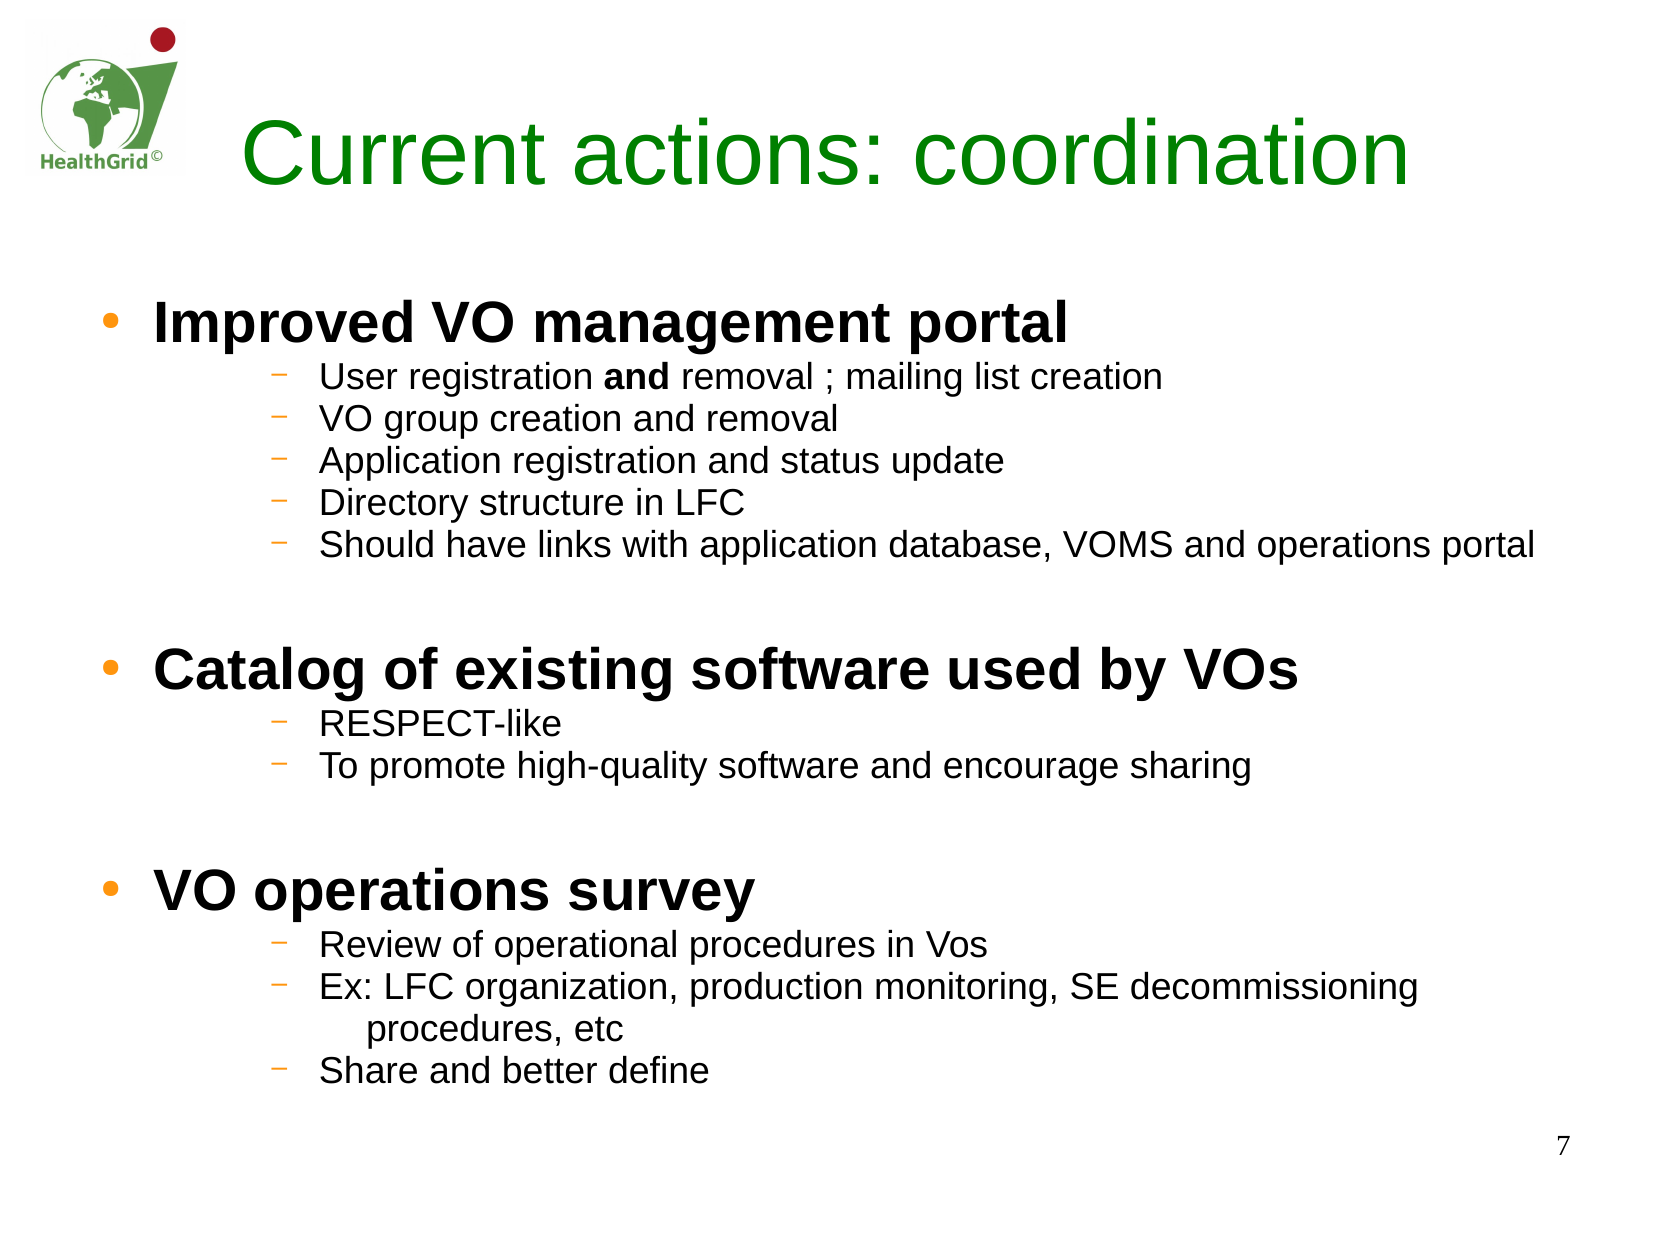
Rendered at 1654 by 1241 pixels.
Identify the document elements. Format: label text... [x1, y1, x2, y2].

picture [25, 19, 186, 176]
list Improved VO management portal User registration and removal ; mailing list creation VO group creation and removal Application registration and status update Directory structure in LFC Should have links with application database, VOMS and operations portal Catalog of existing software used by VOs RESPECT-like To promote high-quality software and encourage sharing VO operations survey Review of operational procedures in Vos Ex: LFC organization, production monitoring, SE decommissioning procedures, etc Share and better define [82, 290, 1571, 1094]
title Current actions: coordination [82, 56, 1571, 250]
